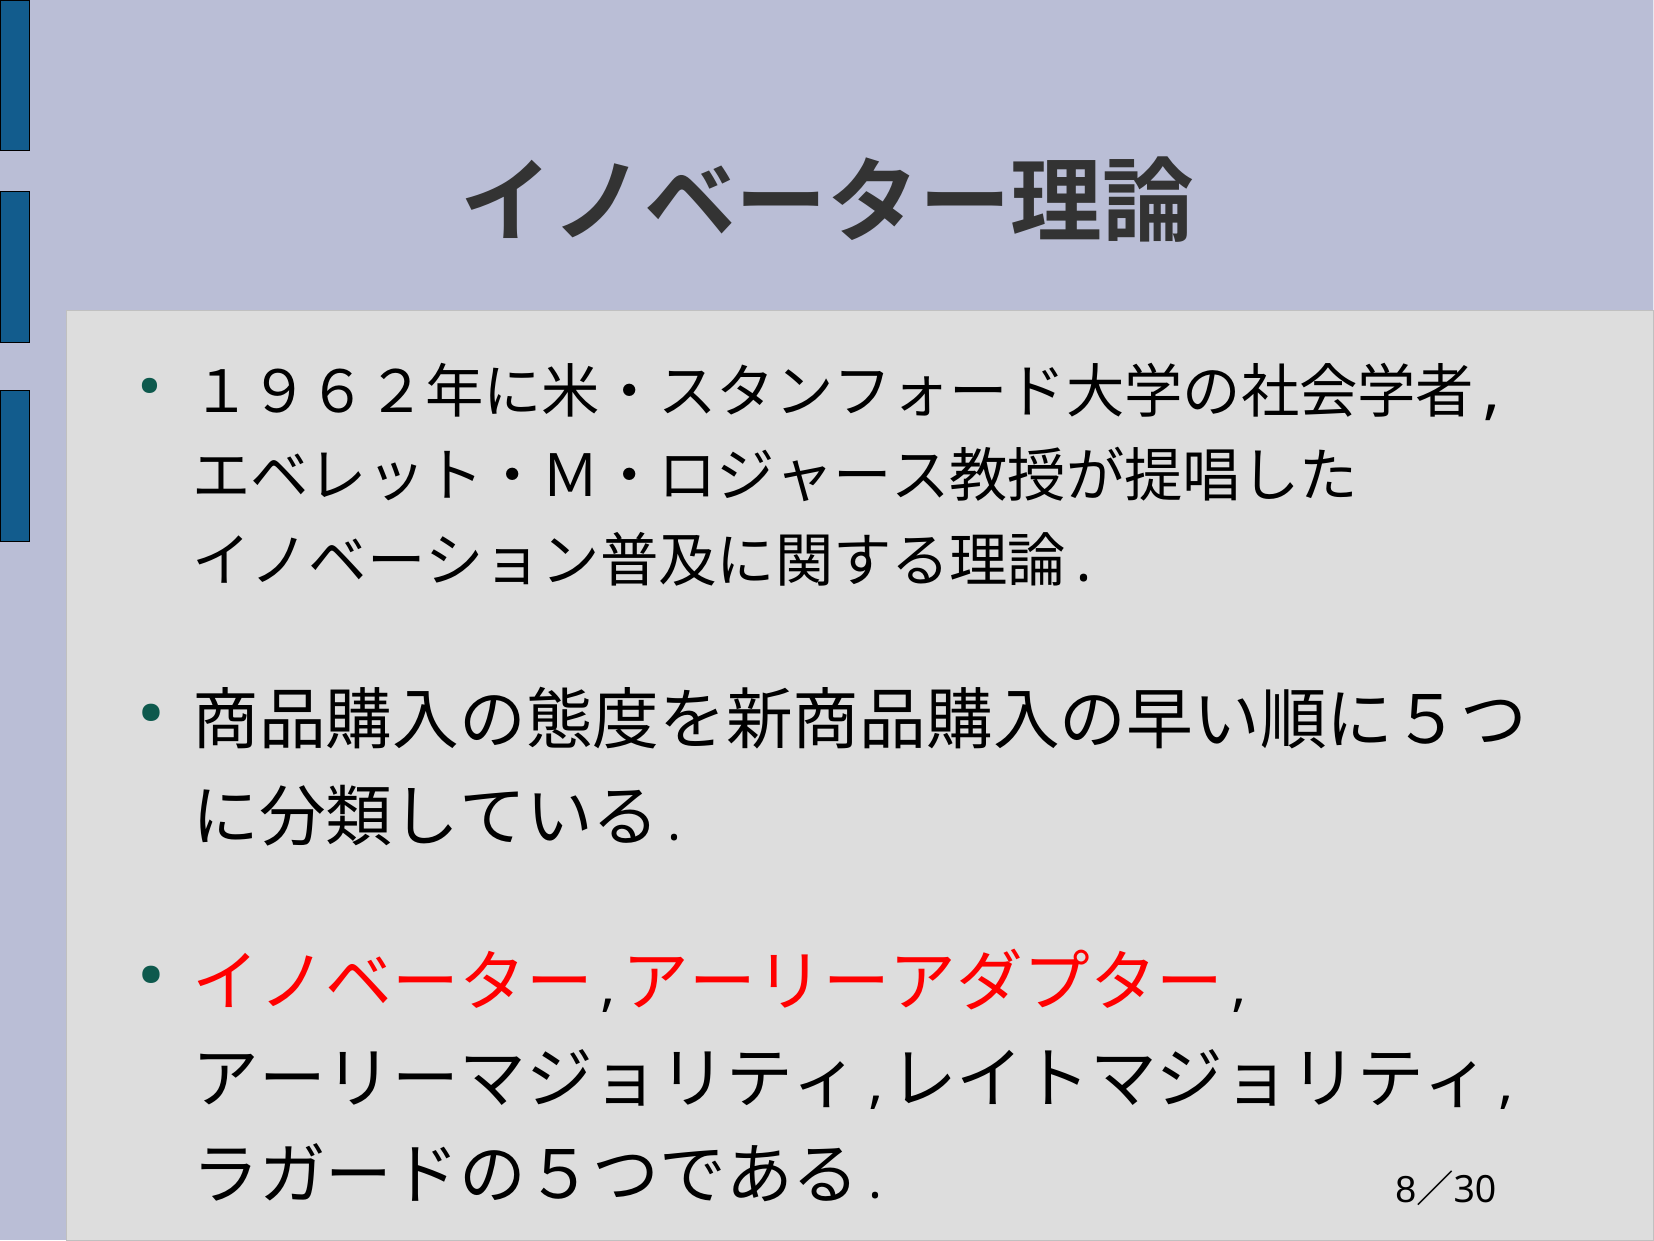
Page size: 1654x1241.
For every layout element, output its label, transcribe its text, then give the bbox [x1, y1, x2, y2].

title イノベーター理論 [121, 91, 1534, 299]
list １９６２年に米・スタンフォード大学の社会学者,エベレット・Ｍ・ロジャース教授が提唱した イノベーション普及に関する理論. 商品購入の態度を新商品購入の早い順に５つに分類している. イノベーター,アーリーアダプター, アーリーマジョリティ,レイトマジョリティ,ラガードの５つである. [121, 344, 1534, 1204]
